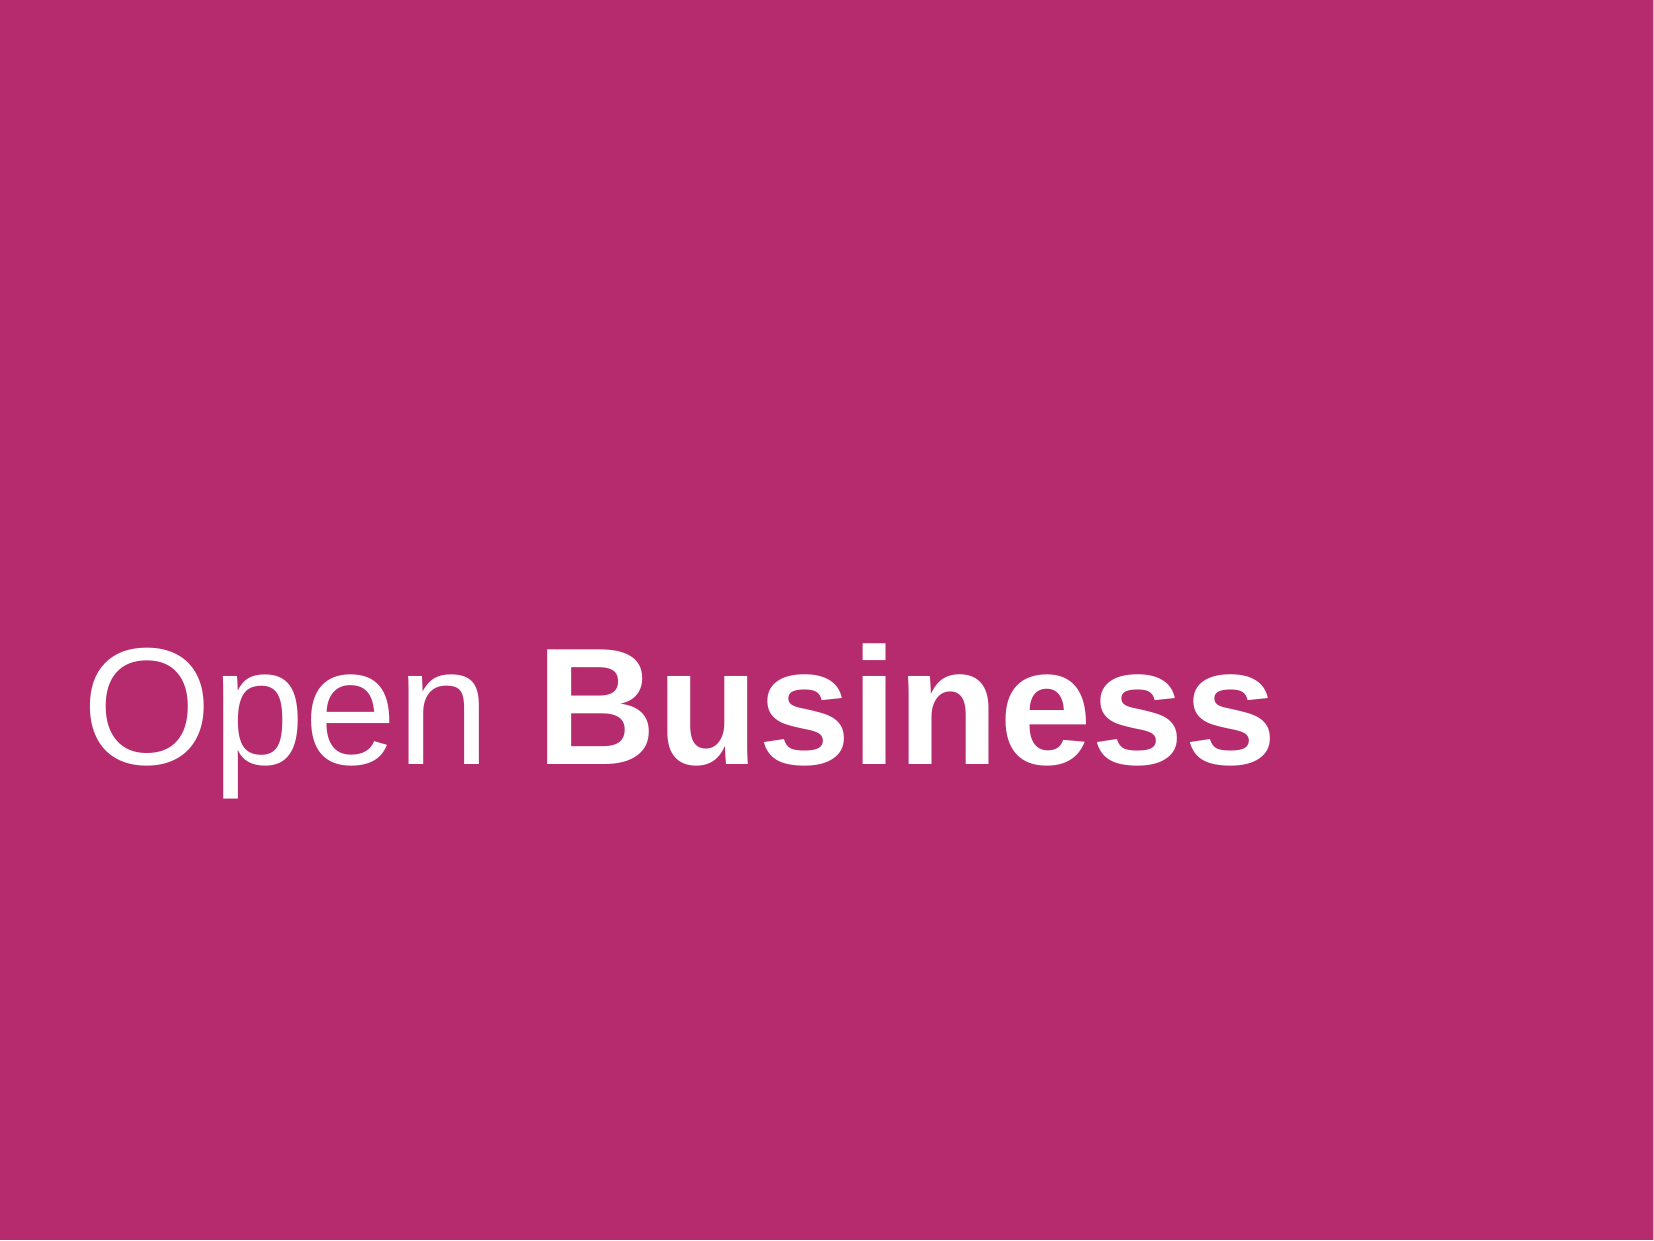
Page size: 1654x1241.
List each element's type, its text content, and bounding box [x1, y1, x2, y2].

title Open Business [82, 618, 1571, 811]
